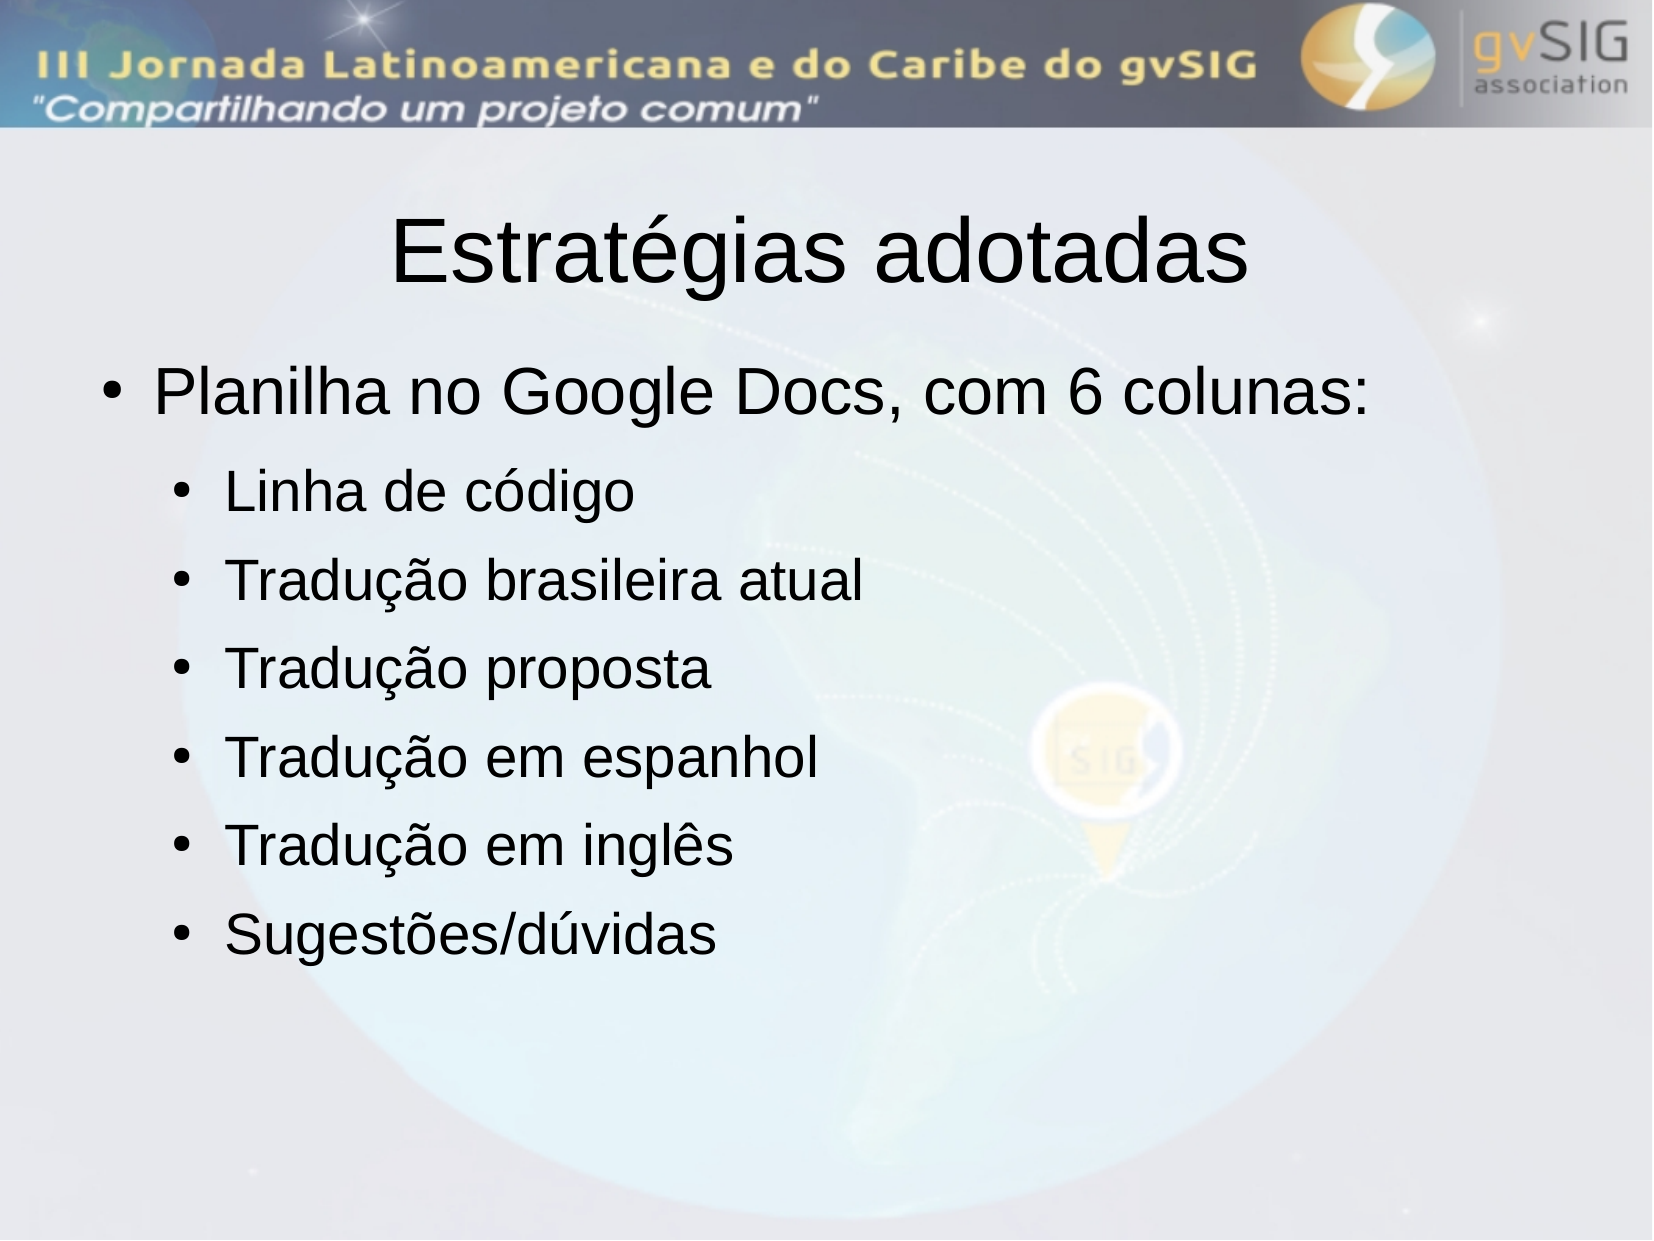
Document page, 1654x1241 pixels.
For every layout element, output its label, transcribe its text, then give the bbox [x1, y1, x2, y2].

title Estratégias adotadas [76, 147, 1565, 355]
list Planilha no Google Docs, com 6 colunas: Linha de código Tradução brasileira atual Tradução proposta Tradução em espanhol Tradução em inglês Sugestões/dúvidas [82, 354, 1571, 1173]
picture [0, 0, 1653, 1240]
